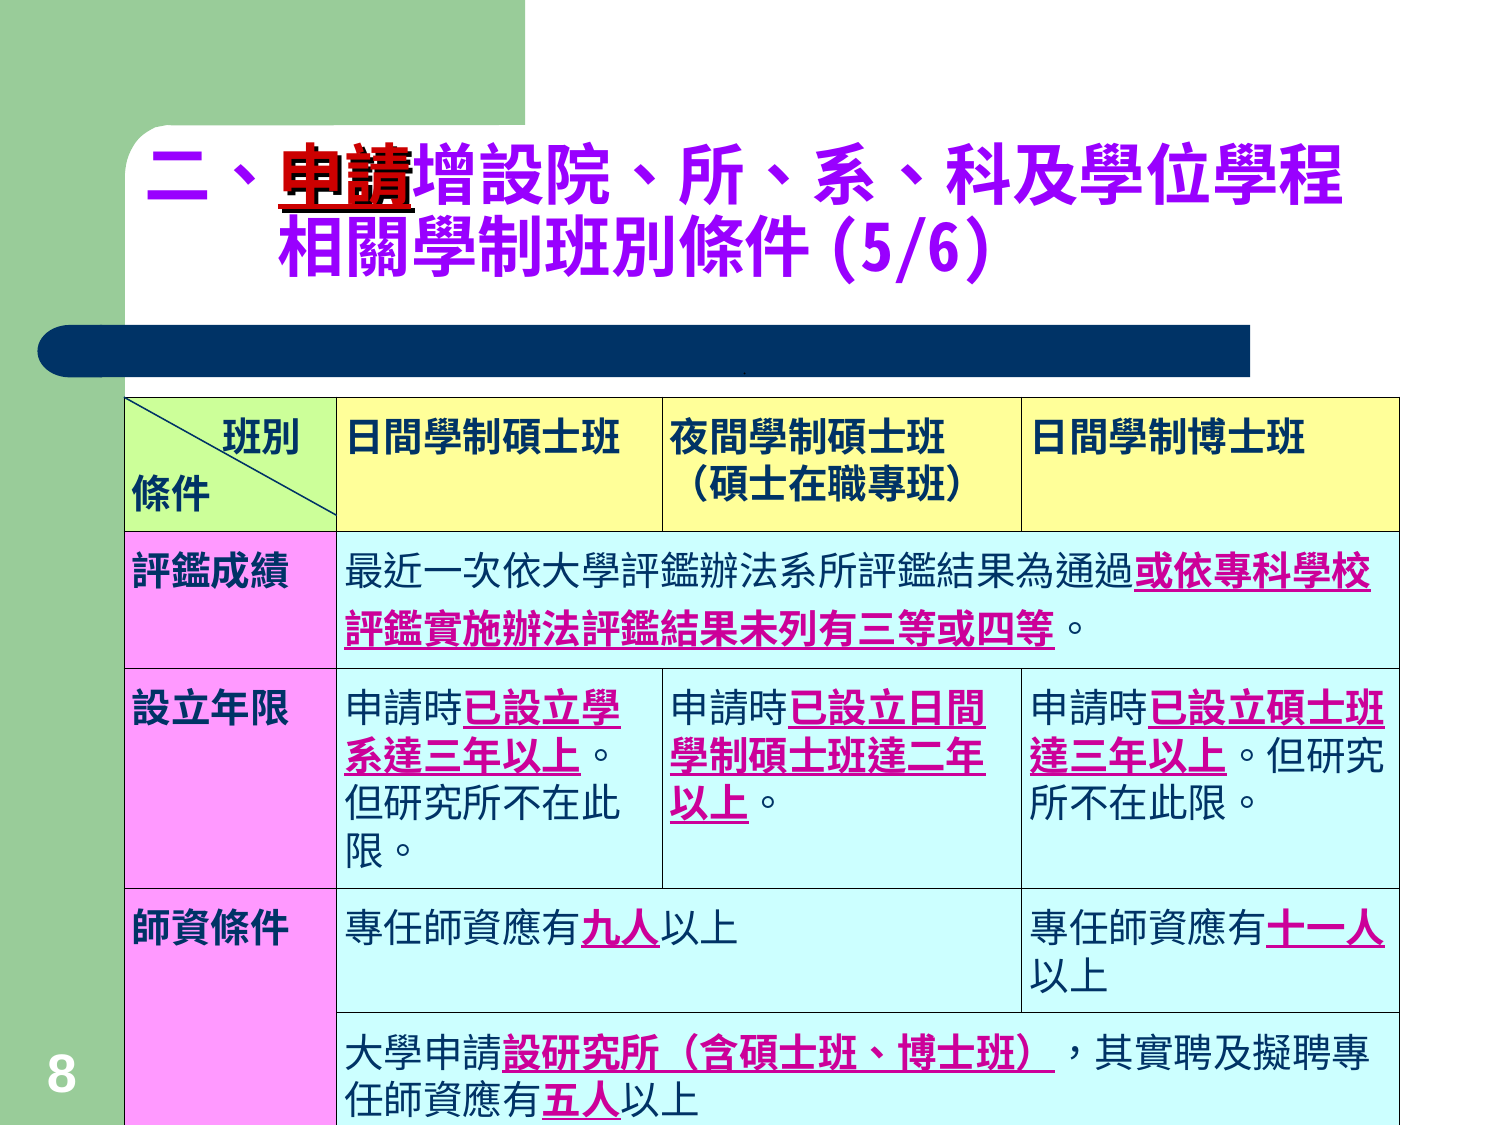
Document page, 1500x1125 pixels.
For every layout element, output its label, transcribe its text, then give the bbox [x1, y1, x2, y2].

table_cell 評鑑成績 [125, 532, 336, 668]
table_header 日間學制碩士班 [337, 398, 662, 531]
table_cell 最近一次依大學評鑑辦法系所評鑑結果為通過或依專科學校評鑑實施辦法評鑑結果未列有三等或四等。 [337, 532, 1399, 668]
title 二、申請增設院、所、系、科及學位學程相關學制班別條件(5/6) [136, 136, 1414, 301]
table_cell 大學申請設研究所（含碩士班、博士班），其實聘及擬聘專任師資應有五人以上 [337, 1013, 1399, 1125]
table_cell 申請時已設立碩士班達三年以上。但研究所不在此限。 [1022, 669, 1399, 888]
table_header 夜間學制碩士班（碩士在職專班） [663, 398, 1021, 531]
table_cell 申請時已設立學系達三年以上。但研究所不在此限。 [337, 669, 662, 888]
table_cell 設立年限 [125, 669, 336, 888]
table_header 班別 條件 [125, 400, 336, 531]
table_cell 師資條件 [125, 889, 336, 1125]
table_cell 專任師資應有九人以上 [337, 889, 1021, 1012]
table_cell 專任師資應有十一人以上 [1022, 889, 1399, 1012]
table_cell 申請時已設立日間學制碩士班達二年以上。 [663, 669, 1021, 888]
table_header 班別 條件 [129, 398, 336, 513]
table_header 日間學制博士班 [1022, 398, 1399, 531]
